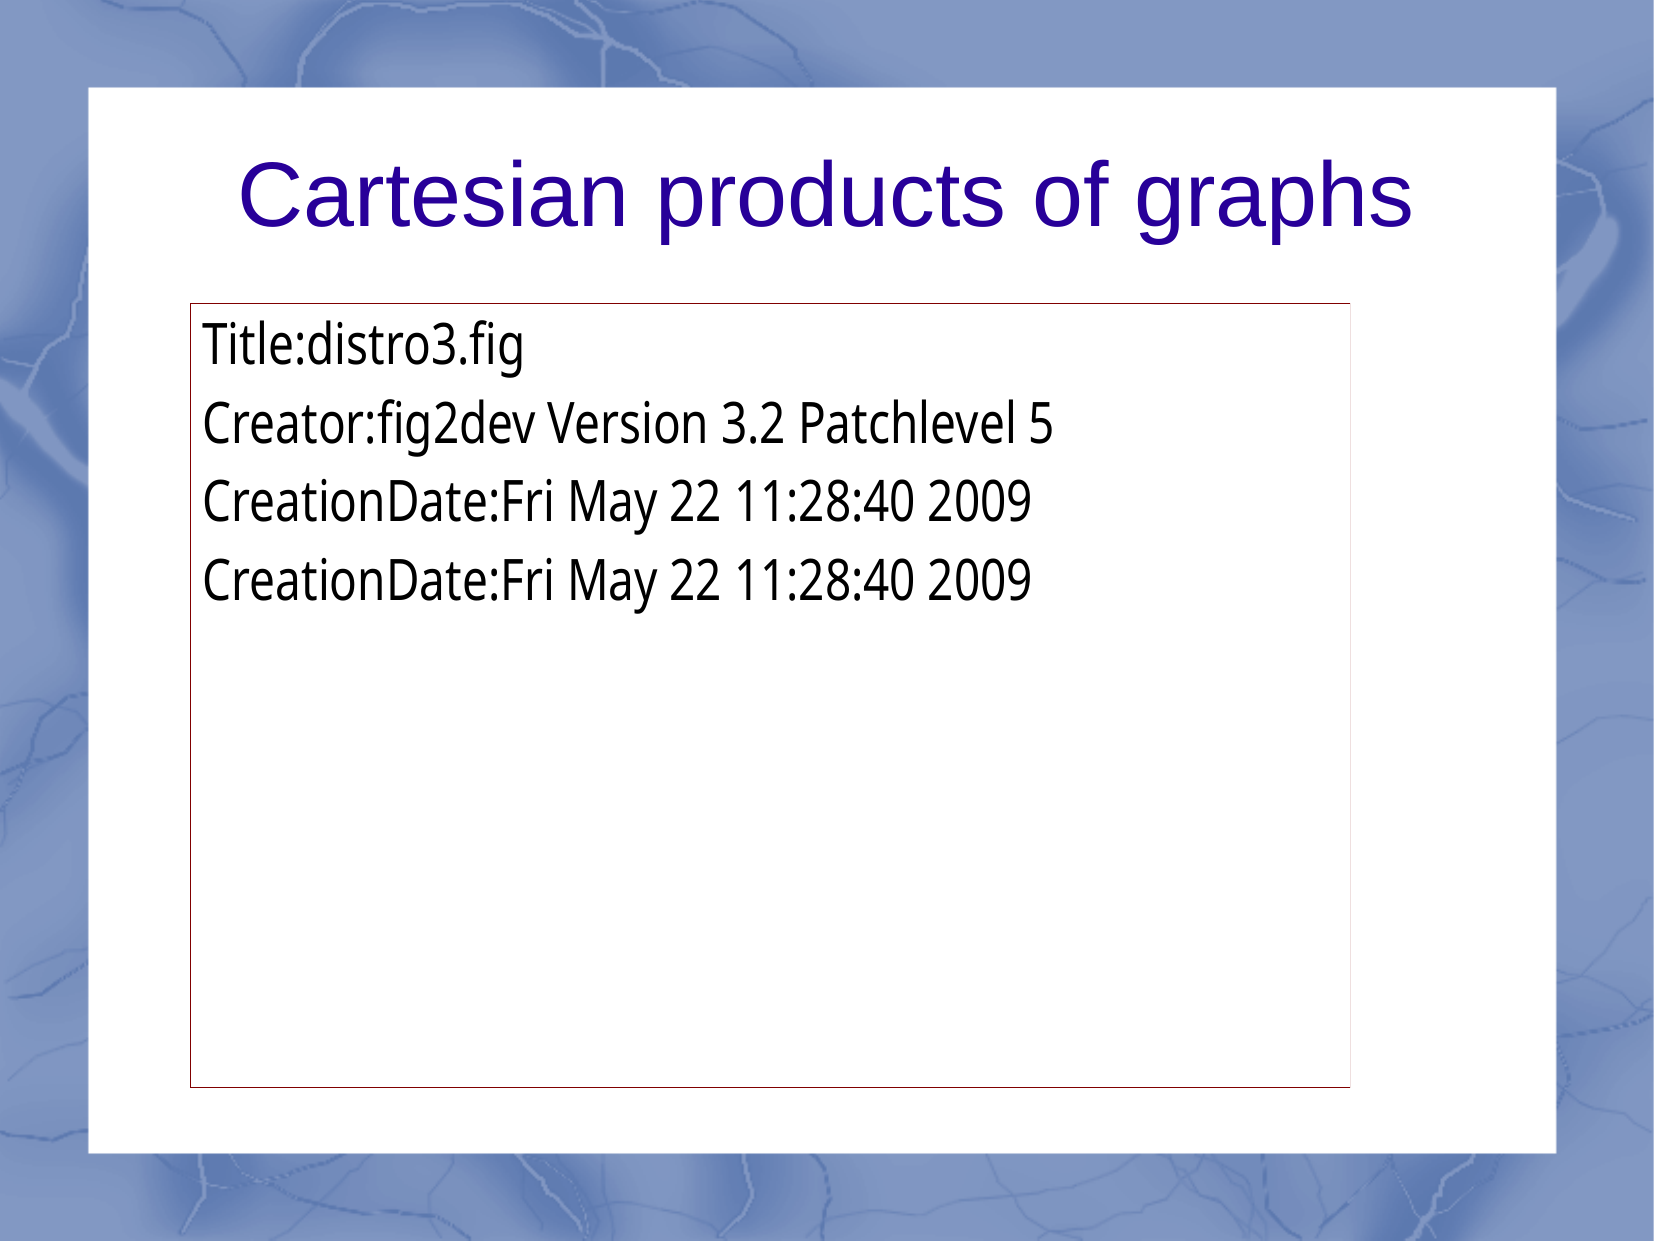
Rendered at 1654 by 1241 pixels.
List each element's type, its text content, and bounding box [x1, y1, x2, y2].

title Cartesian products of graphs [118, 90, 1536, 298]
picture [0, 0, 1654, 1241]
